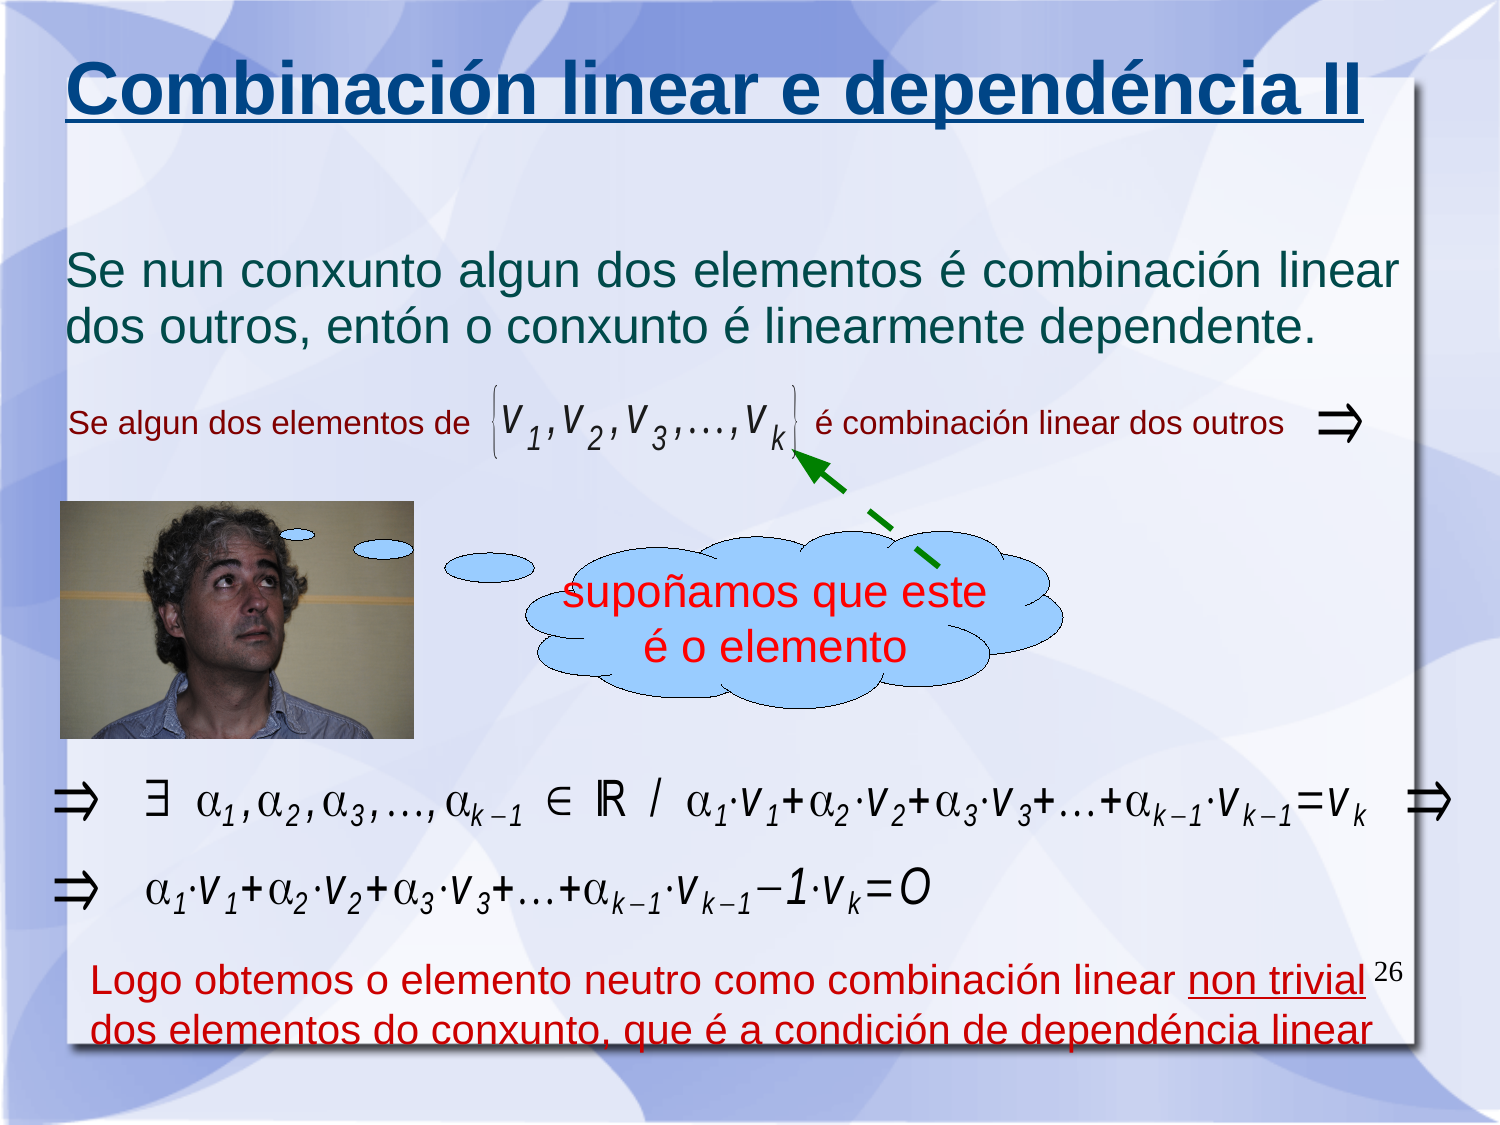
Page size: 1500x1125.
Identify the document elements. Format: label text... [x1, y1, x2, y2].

text_box supoñamos que este é o elemento [525, 531, 1064, 709]
chart [1388, 774, 1469, 825]
picture [0, 0, 1500, 1125]
title Combinación linear e dependéncia II [59, 29, 1441, 148]
chart [480, 381, 814, 461]
chart [36, 774, 117, 825]
chart [36, 862, 117, 914]
text_box supoñamos que este é o elemento [353, 539, 414, 560]
list Se nun conxunto algun dos elementos é combinación linear dos outros, entón o conxunto é linearmente dependente. [59, 236, 1441, 361]
chart [134, 855, 943, 923]
chart [1299, 396, 1380, 447]
text_box supoñamos que este é o elemento [444, 552, 535, 583]
text_box Logo obtemos o elemento neutro como combinación linear non trivial dos elementos do conxunto, que é a condición de dependéncia linear [75, 945, 1426, 1061]
text_box é combinación linear dos outros [800, 393, 1326, 449]
text_box Se algun dos elementos de [53, 393, 499, 449]
chart [134, 766, 1378, 835]
